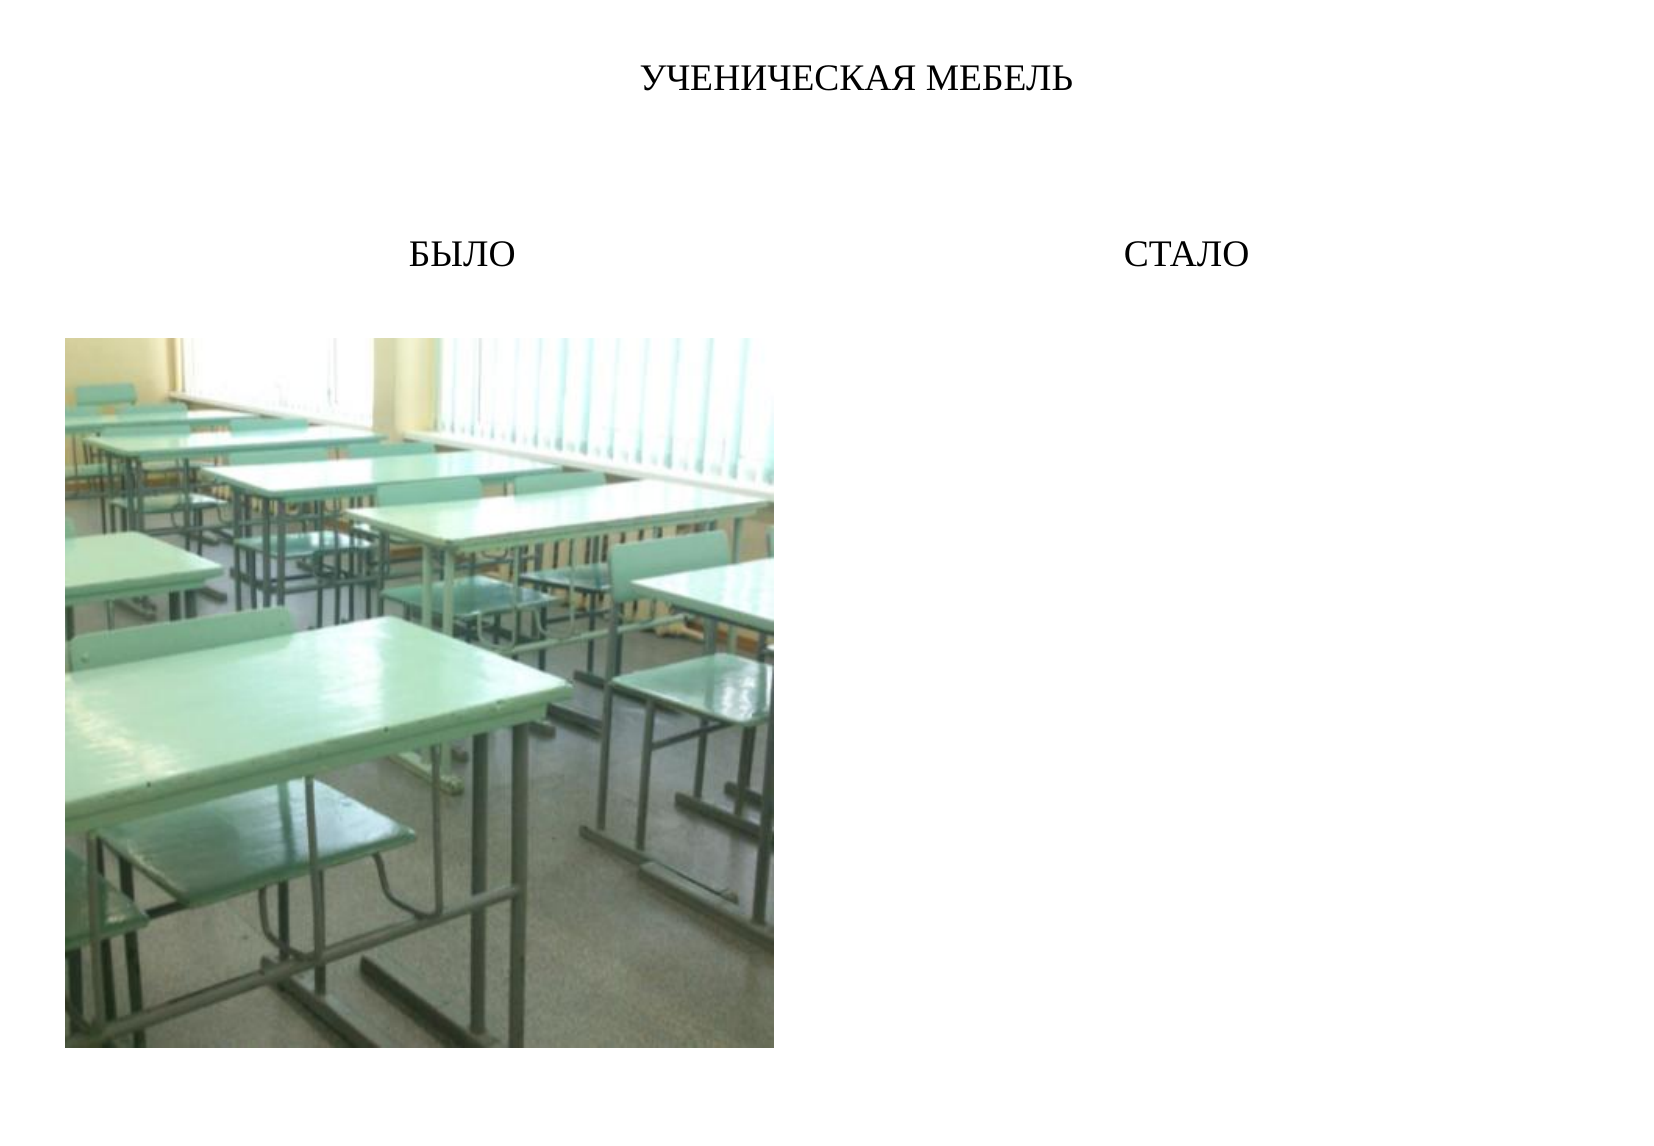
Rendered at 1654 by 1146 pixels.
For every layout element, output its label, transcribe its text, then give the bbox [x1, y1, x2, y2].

text_box БЫЛО [394, 221, 531, 281]
picture [65, 338, 774, 1048]
text_box УЧЕНИЧЕСКАЯ МЕБЕЛЬ [266, 43, 1447, 108]
text_box СТАЛО [1109, 221, 1264, 281]
